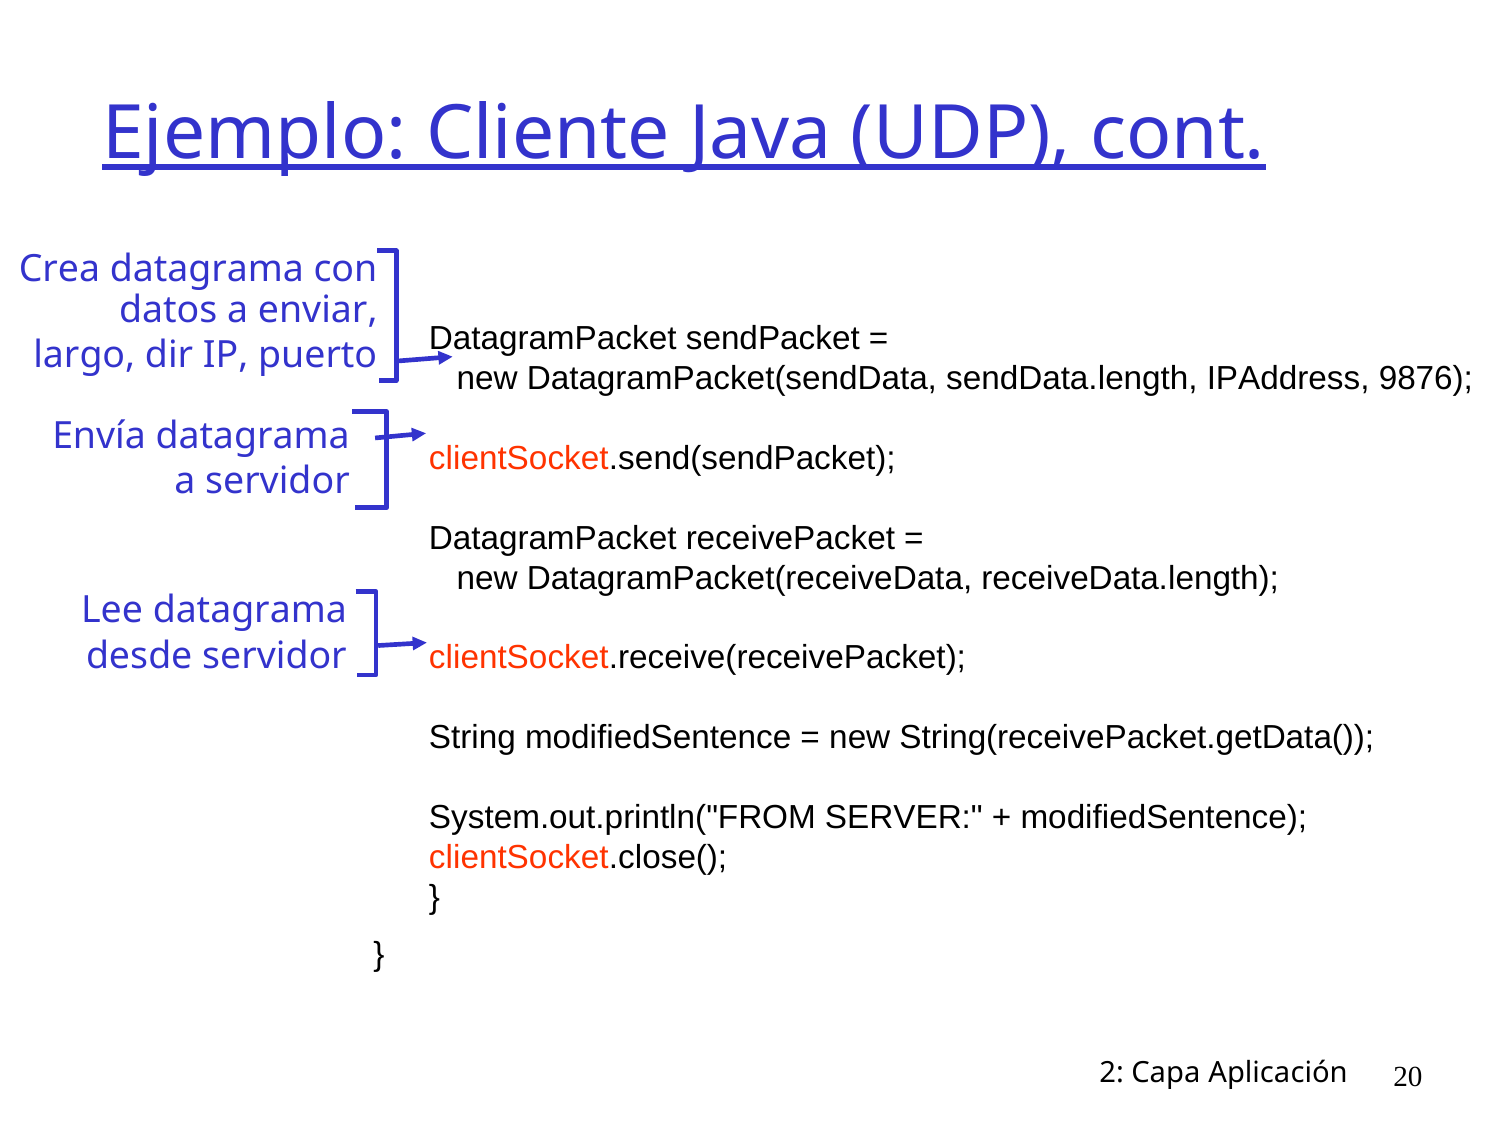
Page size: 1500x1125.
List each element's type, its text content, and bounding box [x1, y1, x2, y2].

text_box Lee datagrama desde servidor [66, 582, 362, 684]
title Ejemplo: Cliente Java (UDP), cont. [87, 37, 1363, 225]
text_box DatagramPacket sendPacket = new DatagramPacket(sendData, sendData.length, IPAddress, 9876); clientSocket.send(sendPacket); DatagramPacket receivePacket = new DatagramPacket(receiveData, receiveData.length); clientSocket.receive(receivePacket); String modifiedSentence = new String(receivePacket.getData()); System.out.println("FROM SERVER:" + modifiedSentence); clientSocket.close(); } } [358, 308, 1499, 983]
text_box Crea datagrama con datos a enviar, largo, dir IP, puerto [0, 241, 393, 428]
text_box Envía datagrama a servidor [37, 408, 365, 510]
